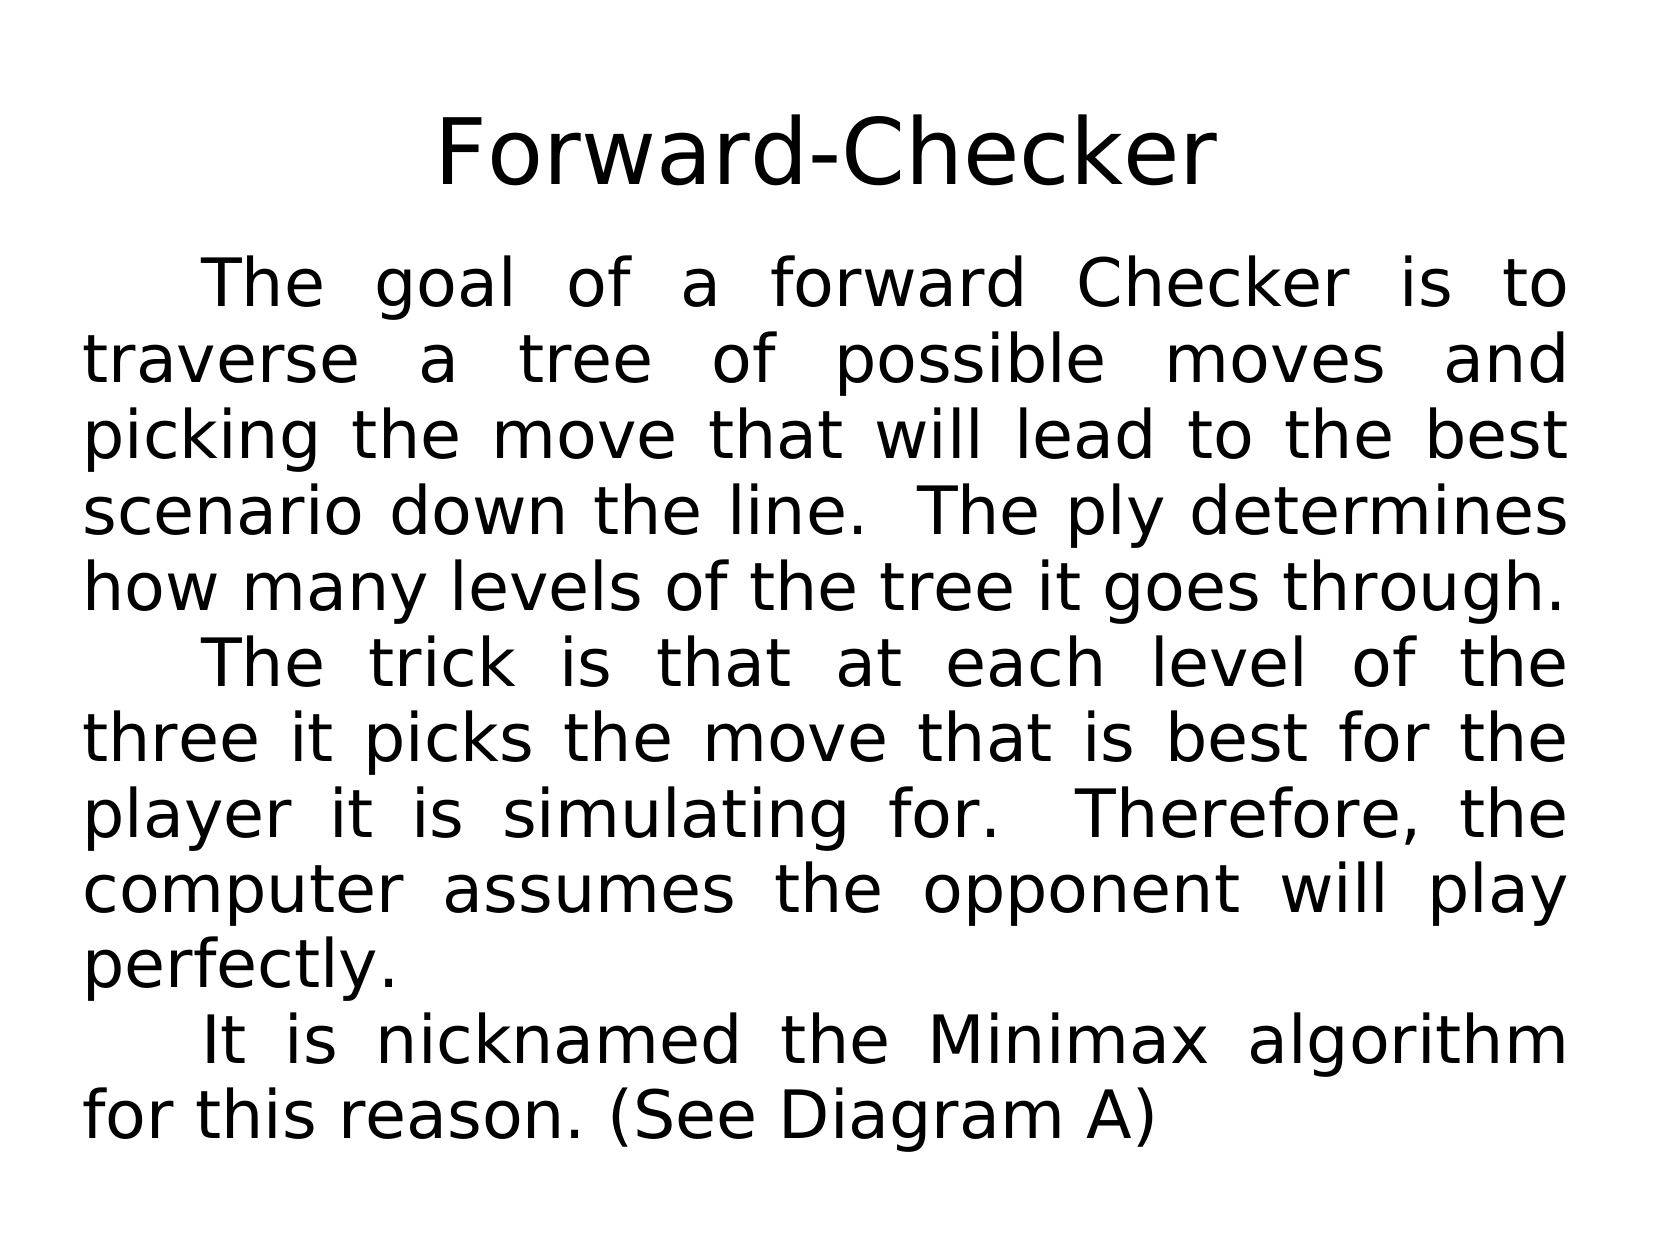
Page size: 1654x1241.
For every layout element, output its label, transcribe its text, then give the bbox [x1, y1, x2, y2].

subtitle The goal of a forward Checker is to traverse a tree of possible moves and picking the move that will lead to the best scenario down the line. The ply determines how many levels of the tree it goes through. The trick is that at each level of the three it picks the move that is best for the player it is simulating for. Therefore, the computer assumes the opponent will play perfectly. It is nicknamed the Minimax algorithm for this reason. (See Diagram A) [82, 244, 1571, 1155]
title Forward-Checker [82, 49, 1571, 244]
